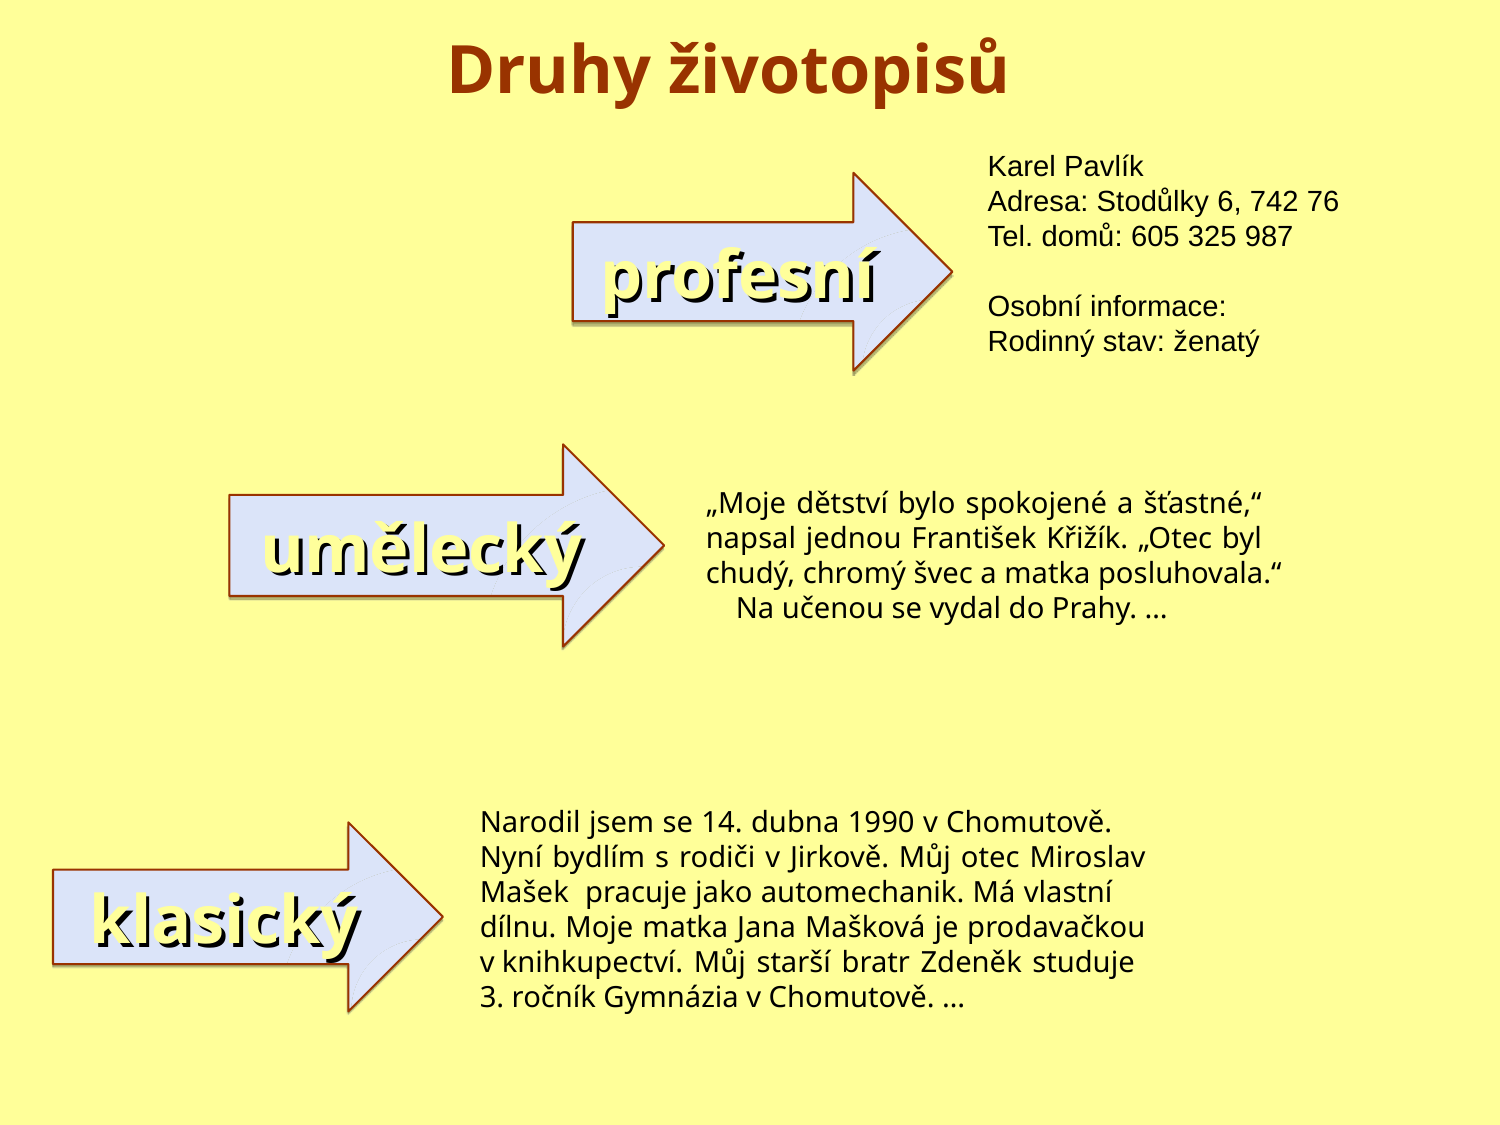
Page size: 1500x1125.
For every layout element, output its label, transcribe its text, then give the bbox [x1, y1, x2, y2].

text_box Karel Pavlík Adresa: Stodůlky 6, 742 76 Tel. domů: 605 325 987 Osobní informace: Rodinný stav: ženatý [973, 140, 1374, 427]
text_box „Moje dětství bylo spokojené a šťastné,“ napsal jednou František Křižík. „Otec byl chudý, chromý švec a matka posluhovala.“ Na učenou se vydal do Prahy. … [691, 477, 1329, 632]
text_box Narodil jsem se 14. dubna 1990 v Chomutově. Nyní bydlím s rodiči v Jirkově. Můj otec Miroslav Mašek pracuje jako automechanik. Má vlastní dílnu. Moje matka Jana Mašková je prodavačkou v knihkupectví. Můj starší bratr Zdeněk studuje 3. ročník Gymnázia v Chomutově. … [465, 796, 1199, 1021]
text_box umělecký [229, 444, 665, 647]
text_box profesní [572, 172, 953, 371]
text_box Druhy životopisů [430, 19, 1007, 116]
text_box klasický [53, 822, 443, 1012]
